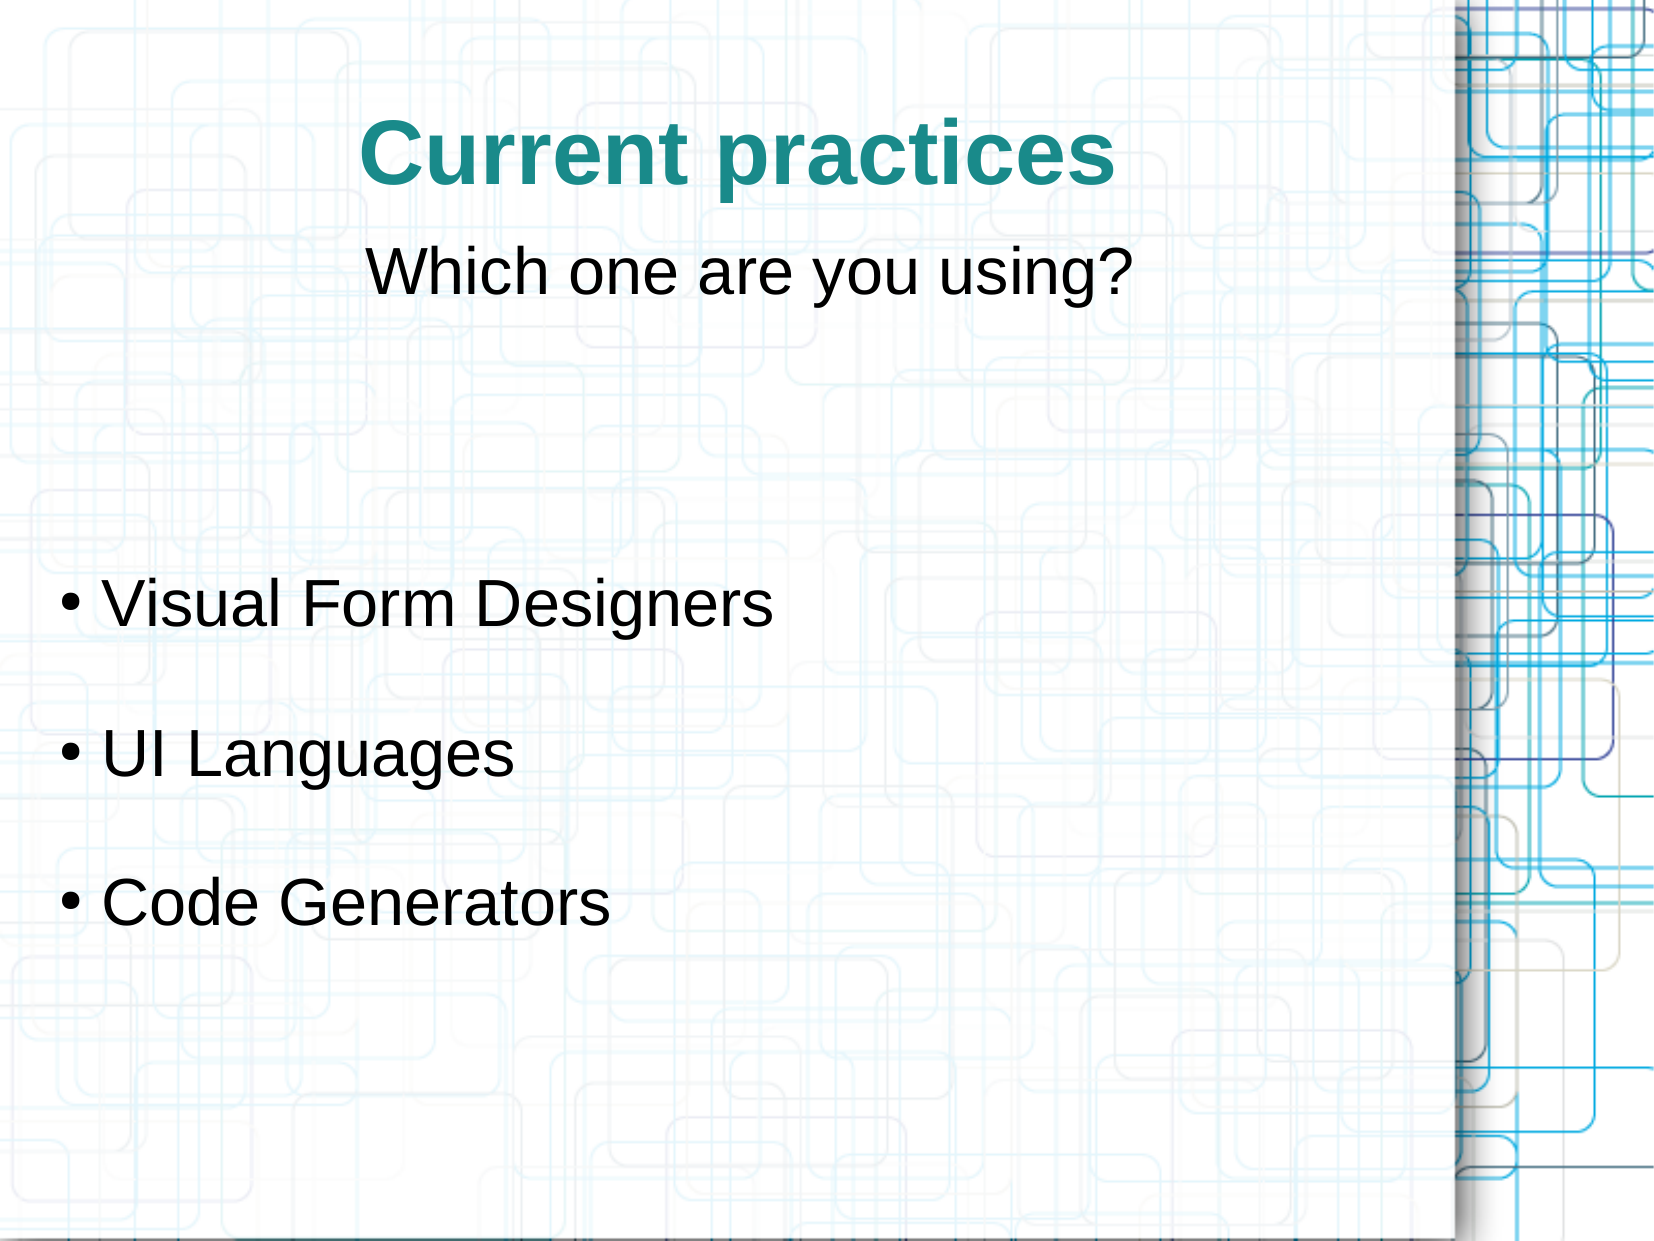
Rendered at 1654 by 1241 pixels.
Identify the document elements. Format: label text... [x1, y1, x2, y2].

title Current practices [59, 56, 1418, 250]
text_box Visual Form Designers UI Languages Code Generators [59, 428, 1424, 1079]
subtitle Which one are you using? [82, 159, 1418, 384]
picture [0, 0, 1654, 1241]
